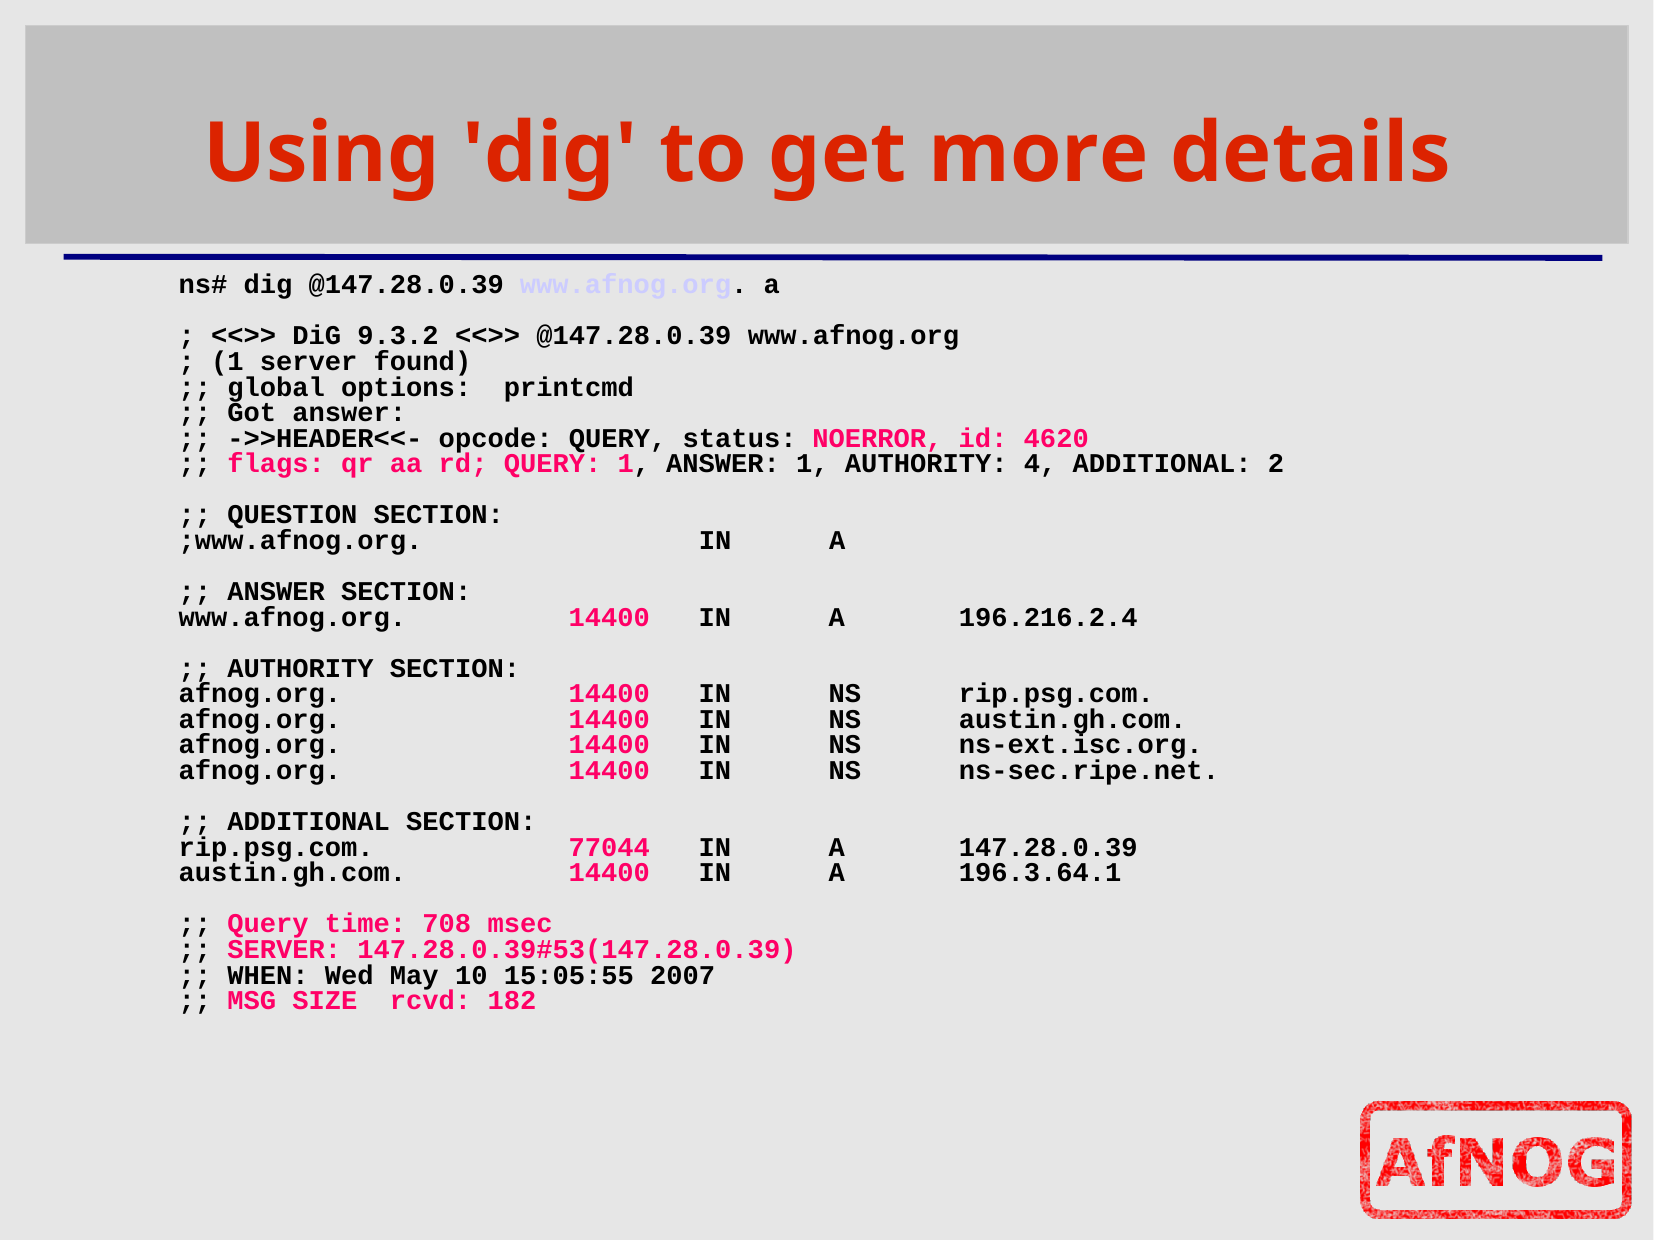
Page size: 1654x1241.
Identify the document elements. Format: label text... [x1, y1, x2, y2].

picture [1360, 1100, 1632, 1219]
title Using 'dig' to get more details [121, 46, 1534, 254]
text_box ns# dig @147.28.0.39 www.afnog.org. a ; <<>> DiG 9.3.2 <<>> @147.28.0.39 www.afnog.org ; (1 server found) ;; global options: printcmd ;; Got answer: ;; ->>HEADER<<- opcode: QUERY, status: NOERROR, id: 4620 ;; flags: qr aa rd; QUERY: 1, ANSWER: 1, AUTHORITY: 4, ADDITIONAL: 2 ;; QUESTION SECTION: ;www.afnog.org. IN A ;; ANSWER SECTION: www.afnog.org. 14400 IN A 196.216.2.4 ;; AUTHORITY SECTION: afnog.org. 14400 IN NS rip.psg.com. afnog.org. 14400 IN NS austin.gh.com. afnog.org. 14400 IN NS ns-ext.isc.org. afnog.org. 14400 IN NS ns-sec.ripe.net. ;; ADDITIONAL SECTION: rip.psg.com. 77044 IN A 147.28.0.39 austin.gh.com. 14400 IN A 196.3.64.1 ;; Query time: 708 msec ;; SERVER: 147.28.0.39#53(147.28.0.39) ;; WHEN: Wed May 10 15:05:55 2007 ;; MSG SIZE rcvd: 182 [163, 265, 1477, 1049]
